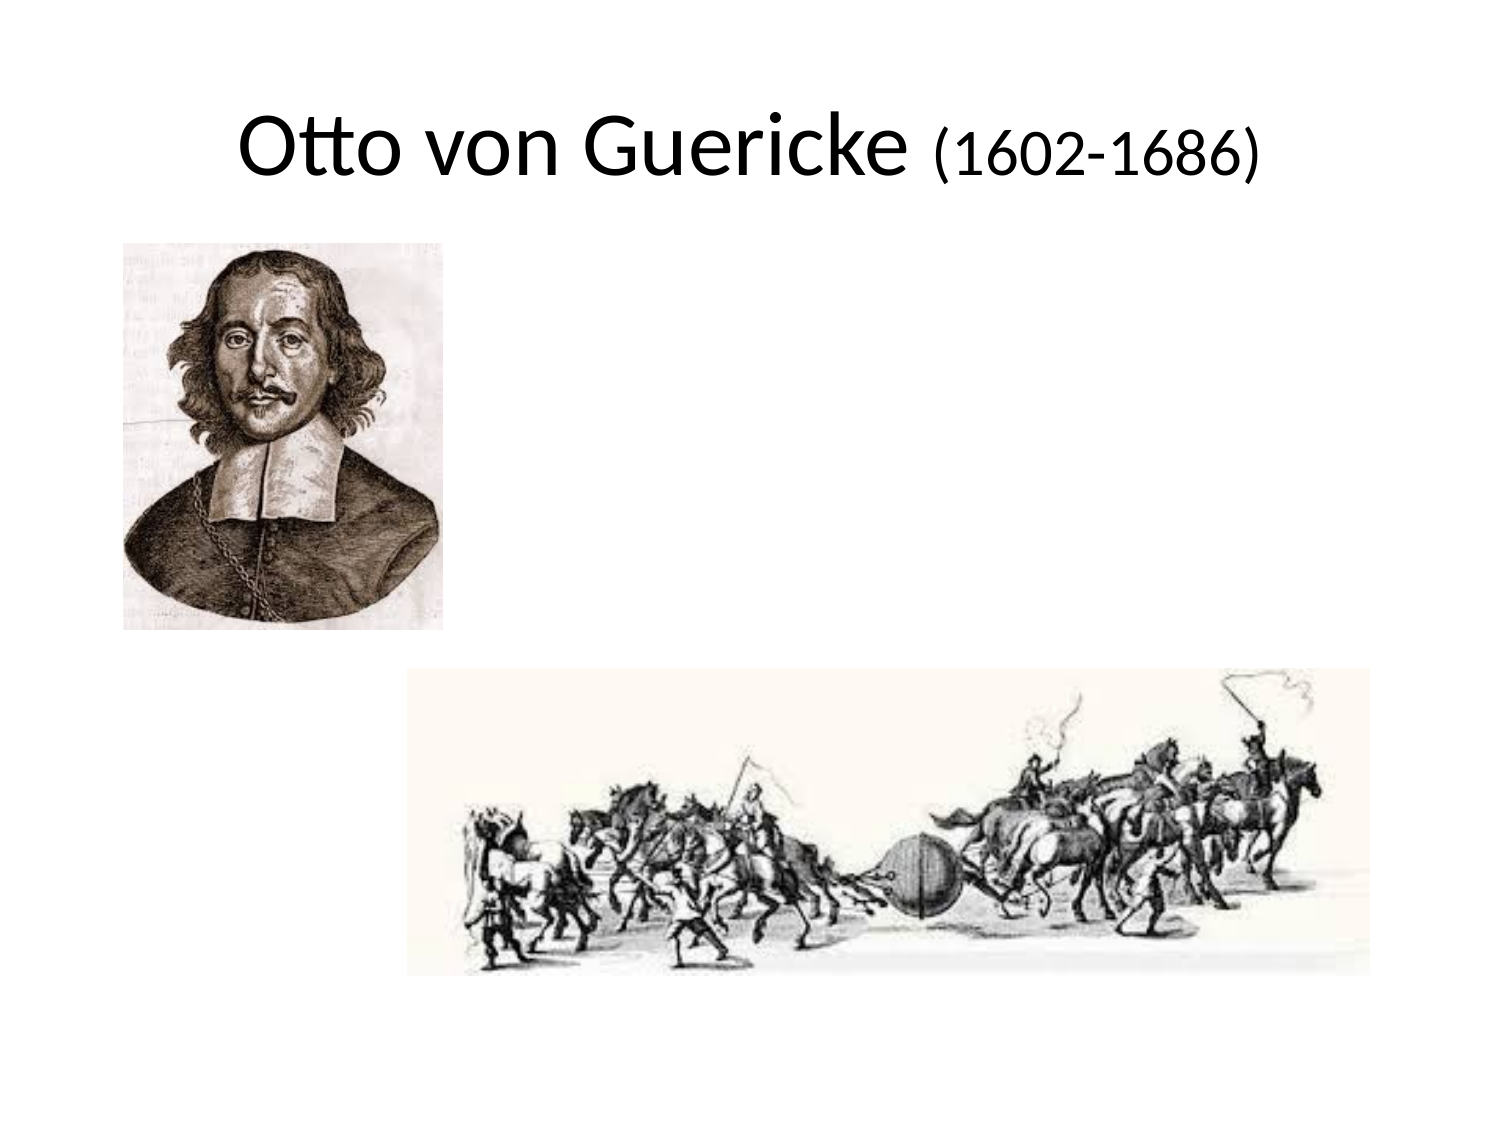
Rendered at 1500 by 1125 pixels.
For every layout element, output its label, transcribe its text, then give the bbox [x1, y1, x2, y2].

title Otto von Guericke (1602-1686) [75, 45, 1426, 233]
picture [123, 243, 443, 630]
picture [407, 668, 1370, 976]
